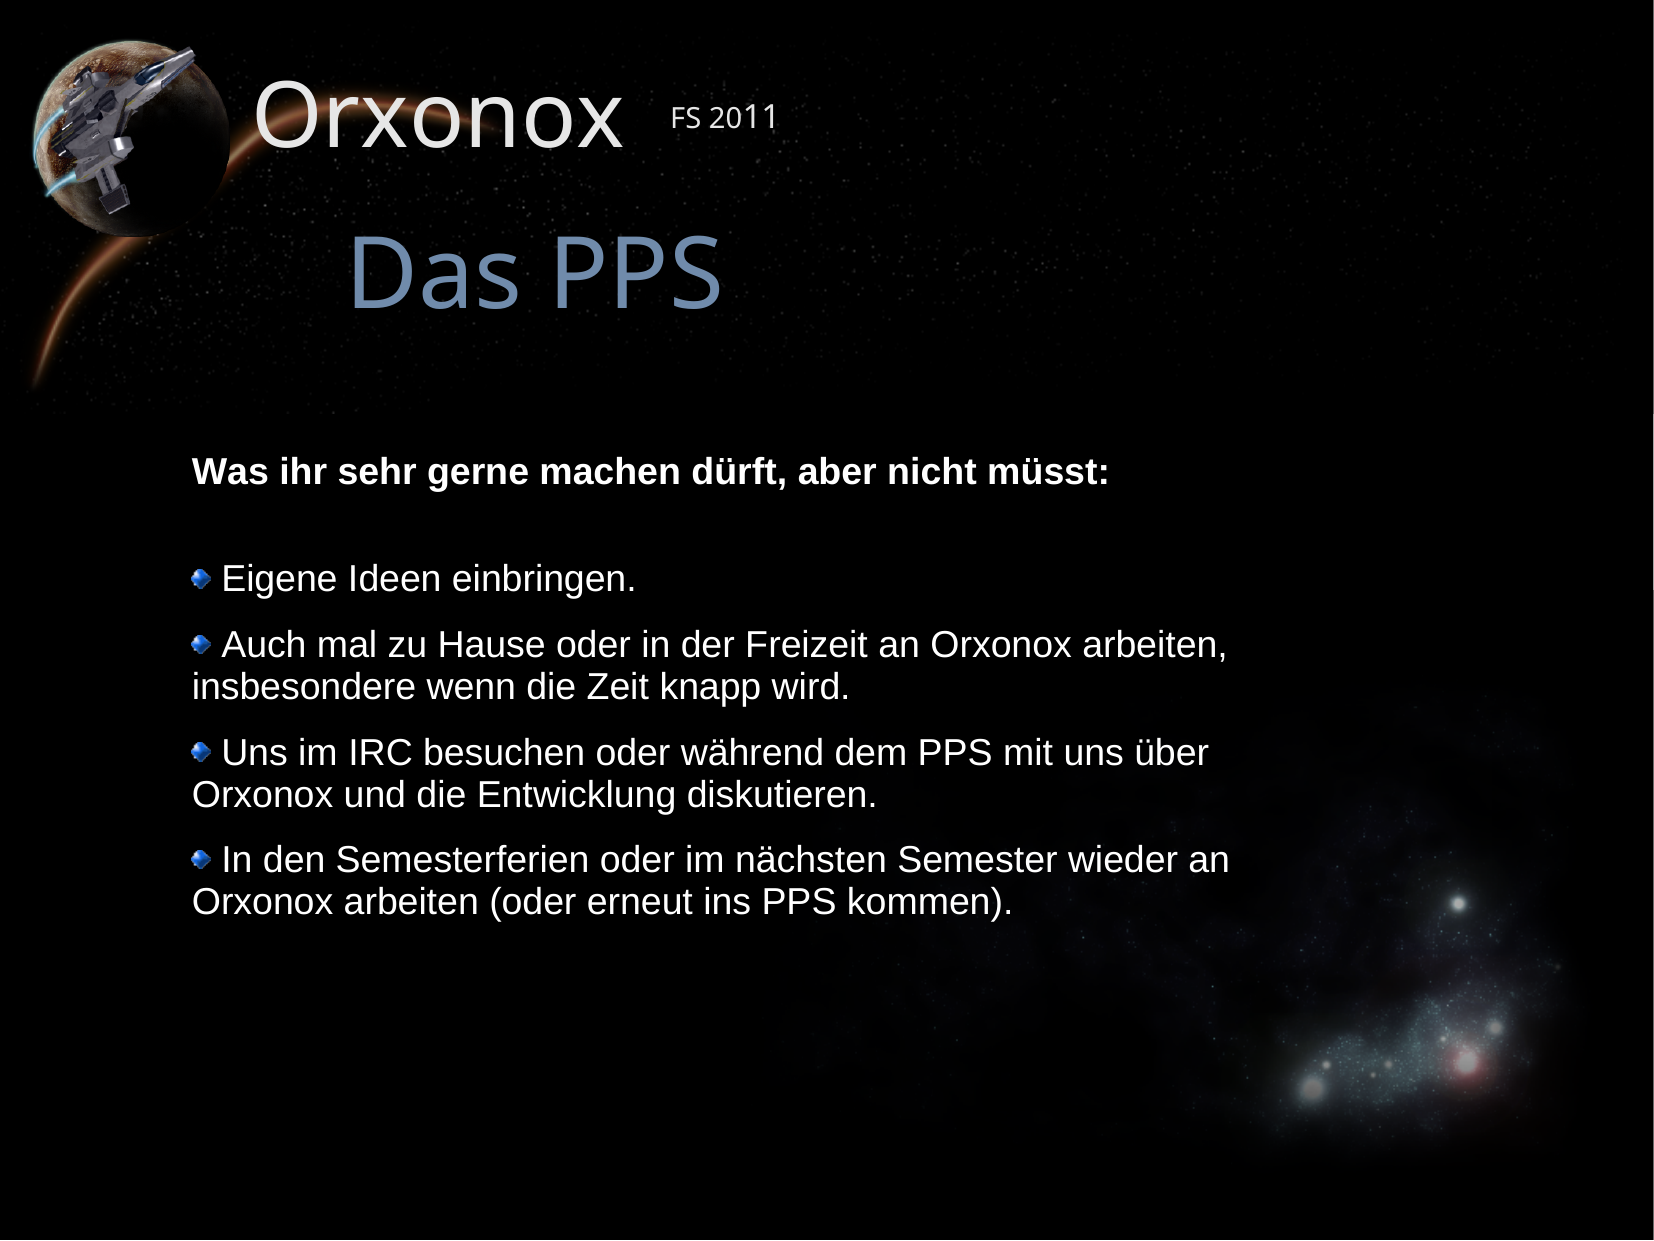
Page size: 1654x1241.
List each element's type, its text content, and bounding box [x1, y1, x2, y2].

text_box Was ihr sehr gerne machen dürft, aber nicht müsst: Eigene Ideen einbringen. Auch mal zu Hause oder in der Freizeit an Orxonox arbeiten, insbesondere wenn die Zeit knapp wird. Uns im IRC besuchen oder während dem PPS mit uns über Orxonox und die Entwicklung diskutieren. In den Semesterferien oder im nächsten Semester wieder an Orxonox arbeiten (oder erneut ins PPS kommen). [177, 442, 1329, 931]
picture [644, 590, 1654, 1240]
text_box Das PPS [330, 194, 1306, 310]
picture [0, 0, 1654, 521]
